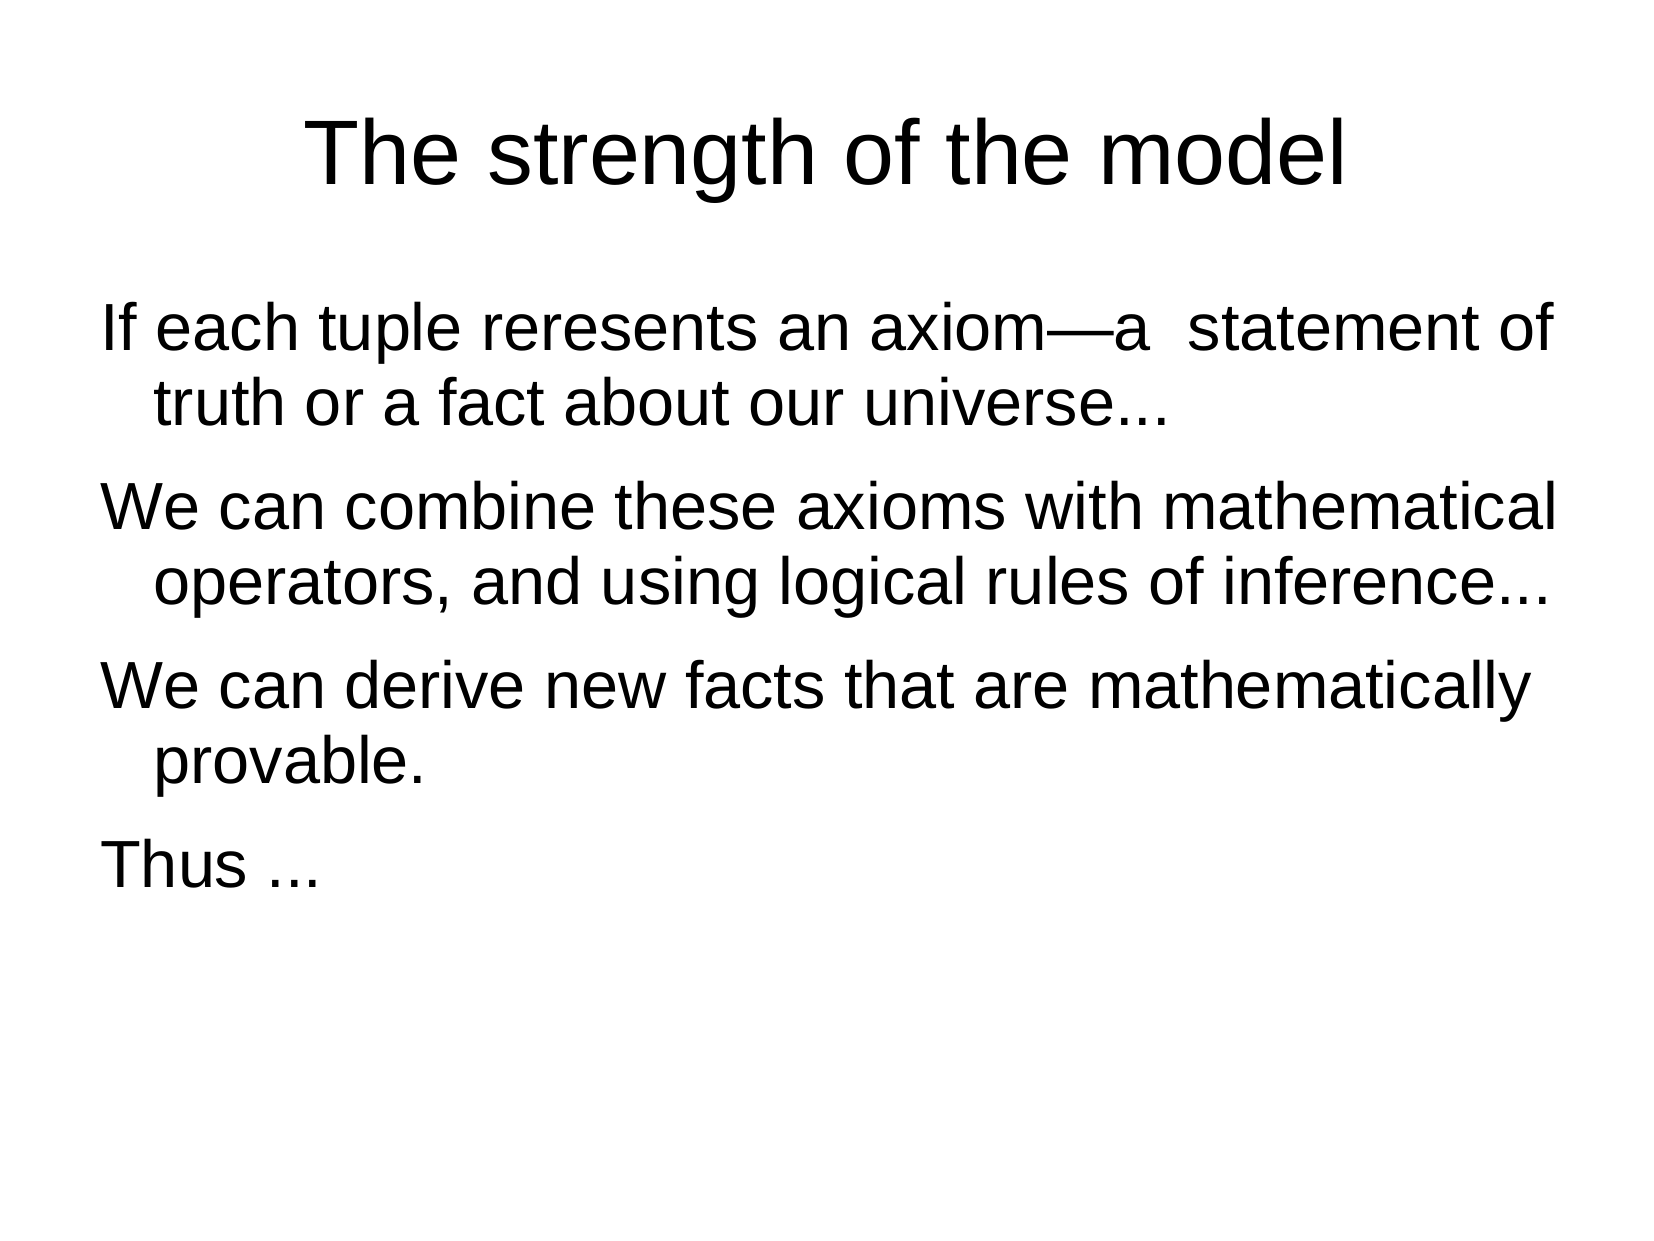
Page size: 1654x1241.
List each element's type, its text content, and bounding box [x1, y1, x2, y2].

title The strength of the model [82, 56, 1571, 250]
list If each tuple reresents an axiom—a statement of truth or a fact about our universe... We can combine these axioms with mathematical operators, and using logical rules of inference... We can derive new facts that are mathematically provable. Thus ... [82, 290, 1571, 1174]
